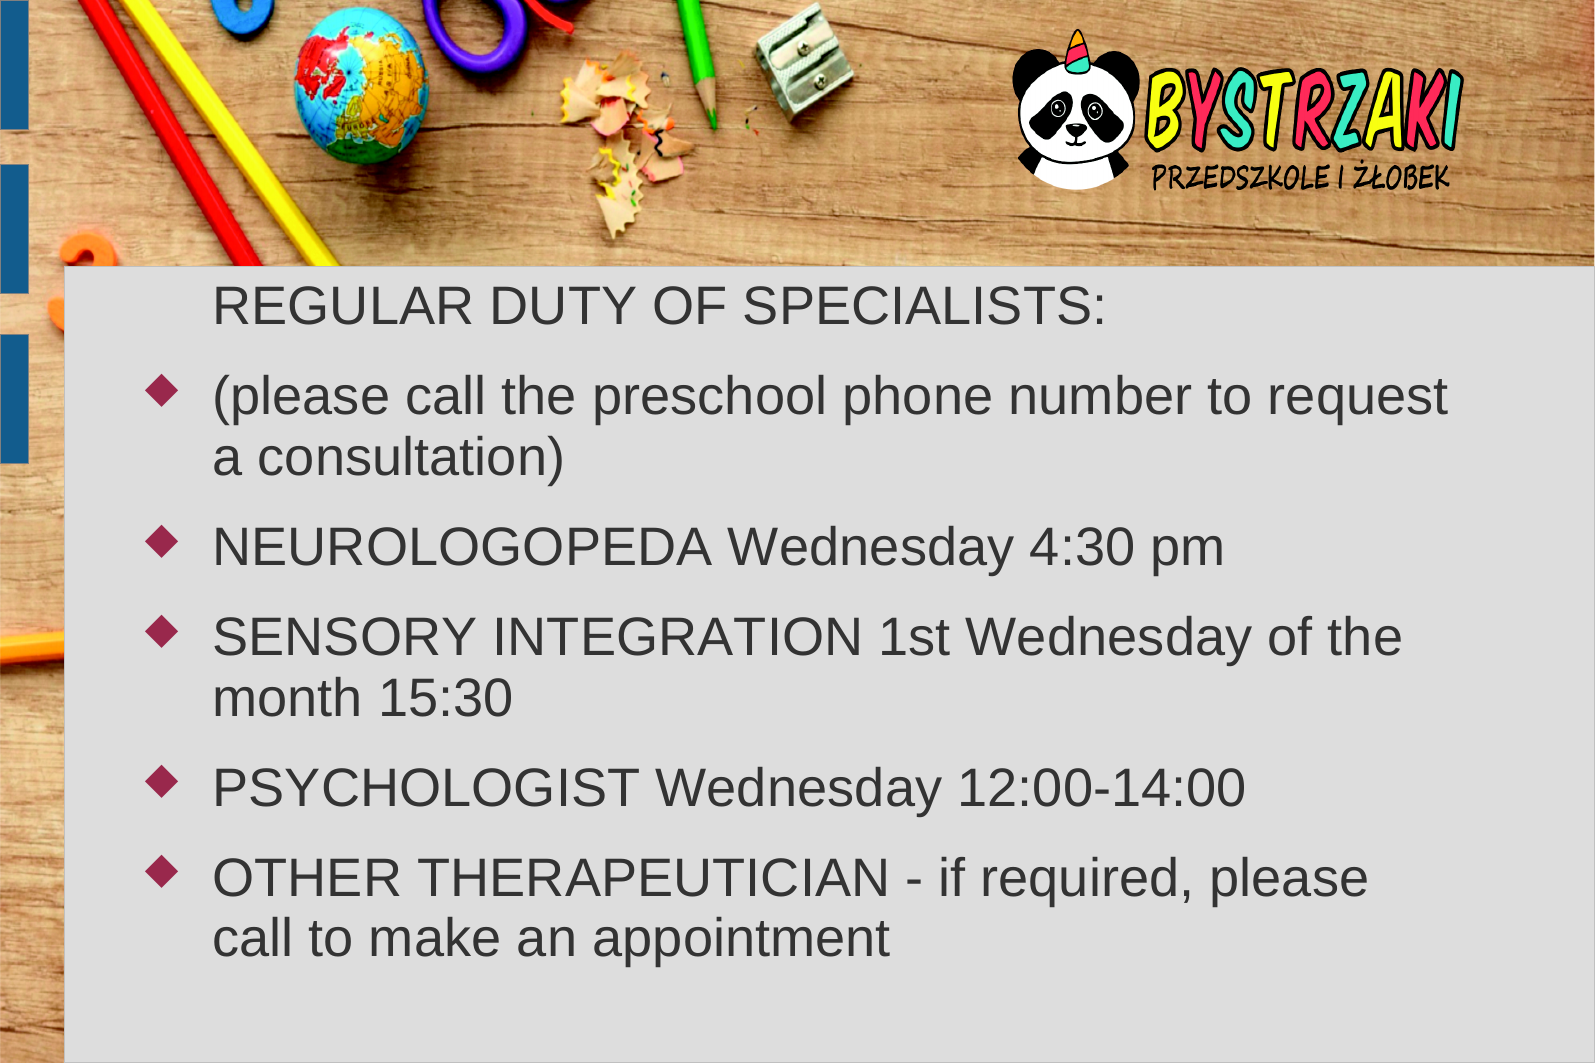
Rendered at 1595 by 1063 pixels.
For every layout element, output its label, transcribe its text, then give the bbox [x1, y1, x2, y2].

title [117, 98, 1479, 276]
list REGULAR DUTY OF SPECIALISTS: (please call the preschool phone number to request a consultation) NEUROLOGOPEDA Wednesday 4:30 pm SENSORY INTEGRATION 1st Wednesday of the month 15:30 PSYCHOLOGIST Wednesday 12:00-14:00 OTHER THERAPEUTICIAN - if required, please call to make an appointment [129, 275, 1462, 974]
picture [0, 0, 1595, 1063]
